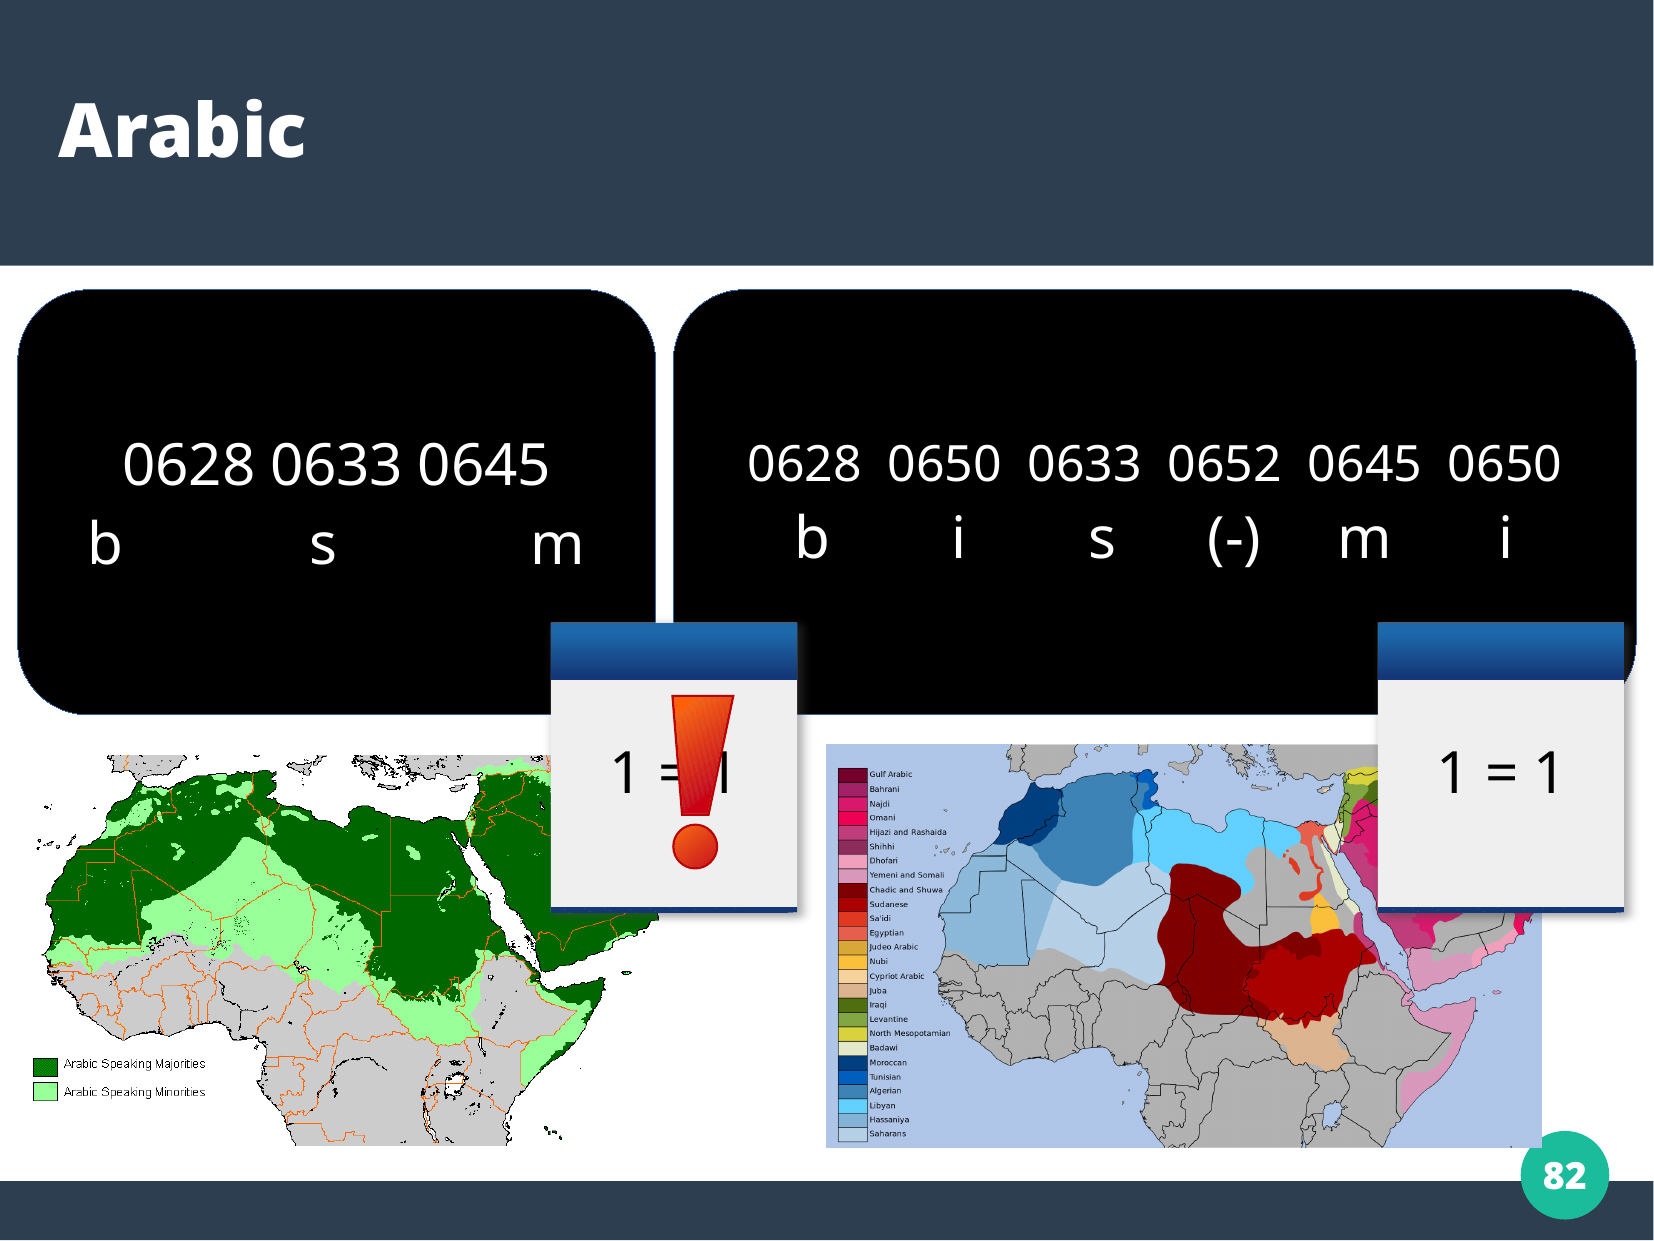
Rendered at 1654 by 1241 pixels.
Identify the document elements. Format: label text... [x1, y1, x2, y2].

text_box 0628 0650 0633 0652 0645 0650 b i s (-) m i [673, 289, 1637, 715]
title Arabic [59, 49, 1595, 207]
picture [17, 608, 1648, 1148]
text_box 0628 0633 0645 b s m [17, 289, 656, 715]
